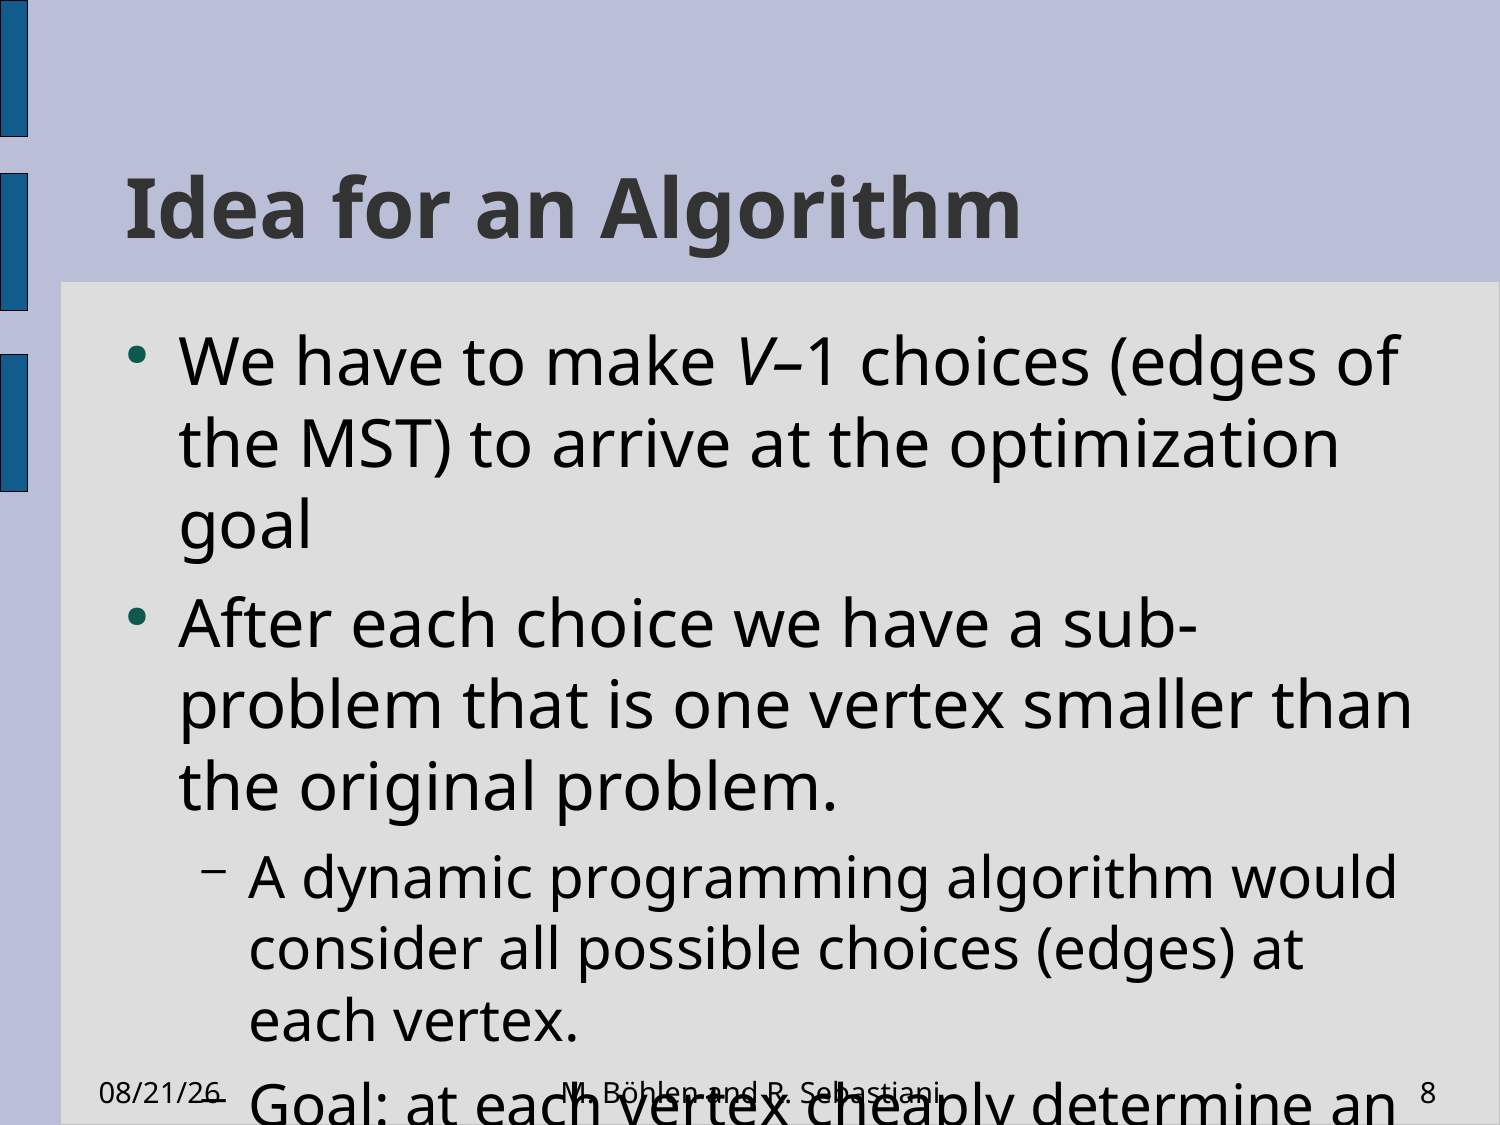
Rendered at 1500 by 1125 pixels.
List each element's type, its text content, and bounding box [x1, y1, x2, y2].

title Idea for an Algorithm [110, 67, 1392, 271]
list We have to make V–1 choices (edges of the MST) to arrive at the optimization goal After each choice we have a sub-problem that is one vertex smaller than the original problem. A dynamic programming algorithm would consider all possible choices (edges) at each vertex. Goal: at each vertex cheaply determine an edge that definitely belongs to an MST [92, 312, 1453, 1125]
